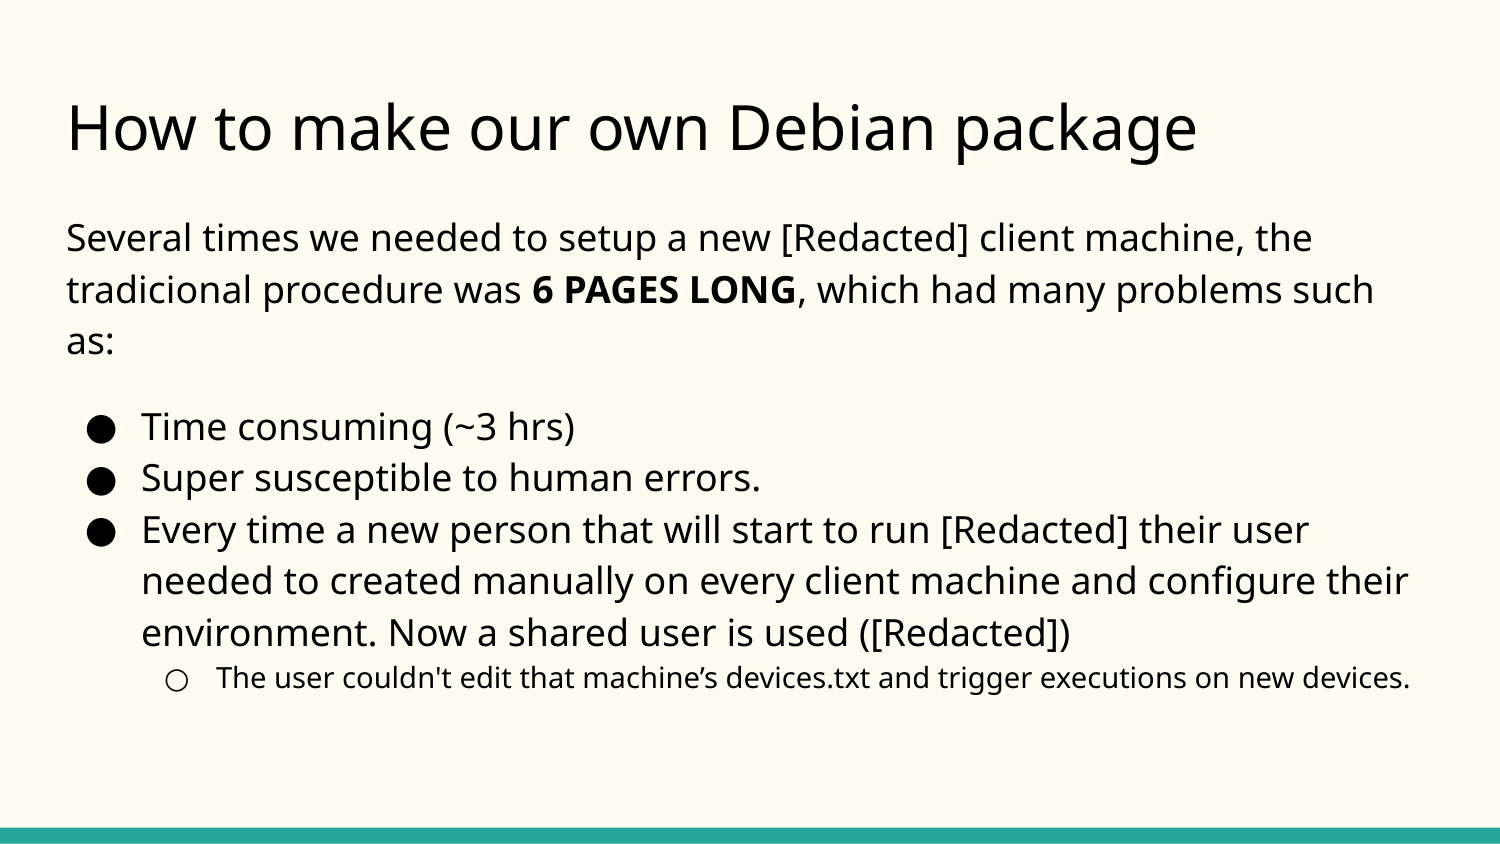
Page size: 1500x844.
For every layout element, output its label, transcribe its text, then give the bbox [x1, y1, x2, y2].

list Several times we needed to setup a new [Redacted] client machine, the tradicional procedure was 6 PAGES LONG, which had many problems such as: Time consuming (~3 hrs) Super susceptible to human errors. Every time a new person that will start to run [Redacted] their user needed to created manually on every client machine and configure their environment. Now a shared user is used ([Redacted]) The user couldn't edit that machine’s devices.txt and trigger executions on new devices. [51, 192, 1449, 750]
title How to make our own Debian package [51, 72, 1449, 174]
